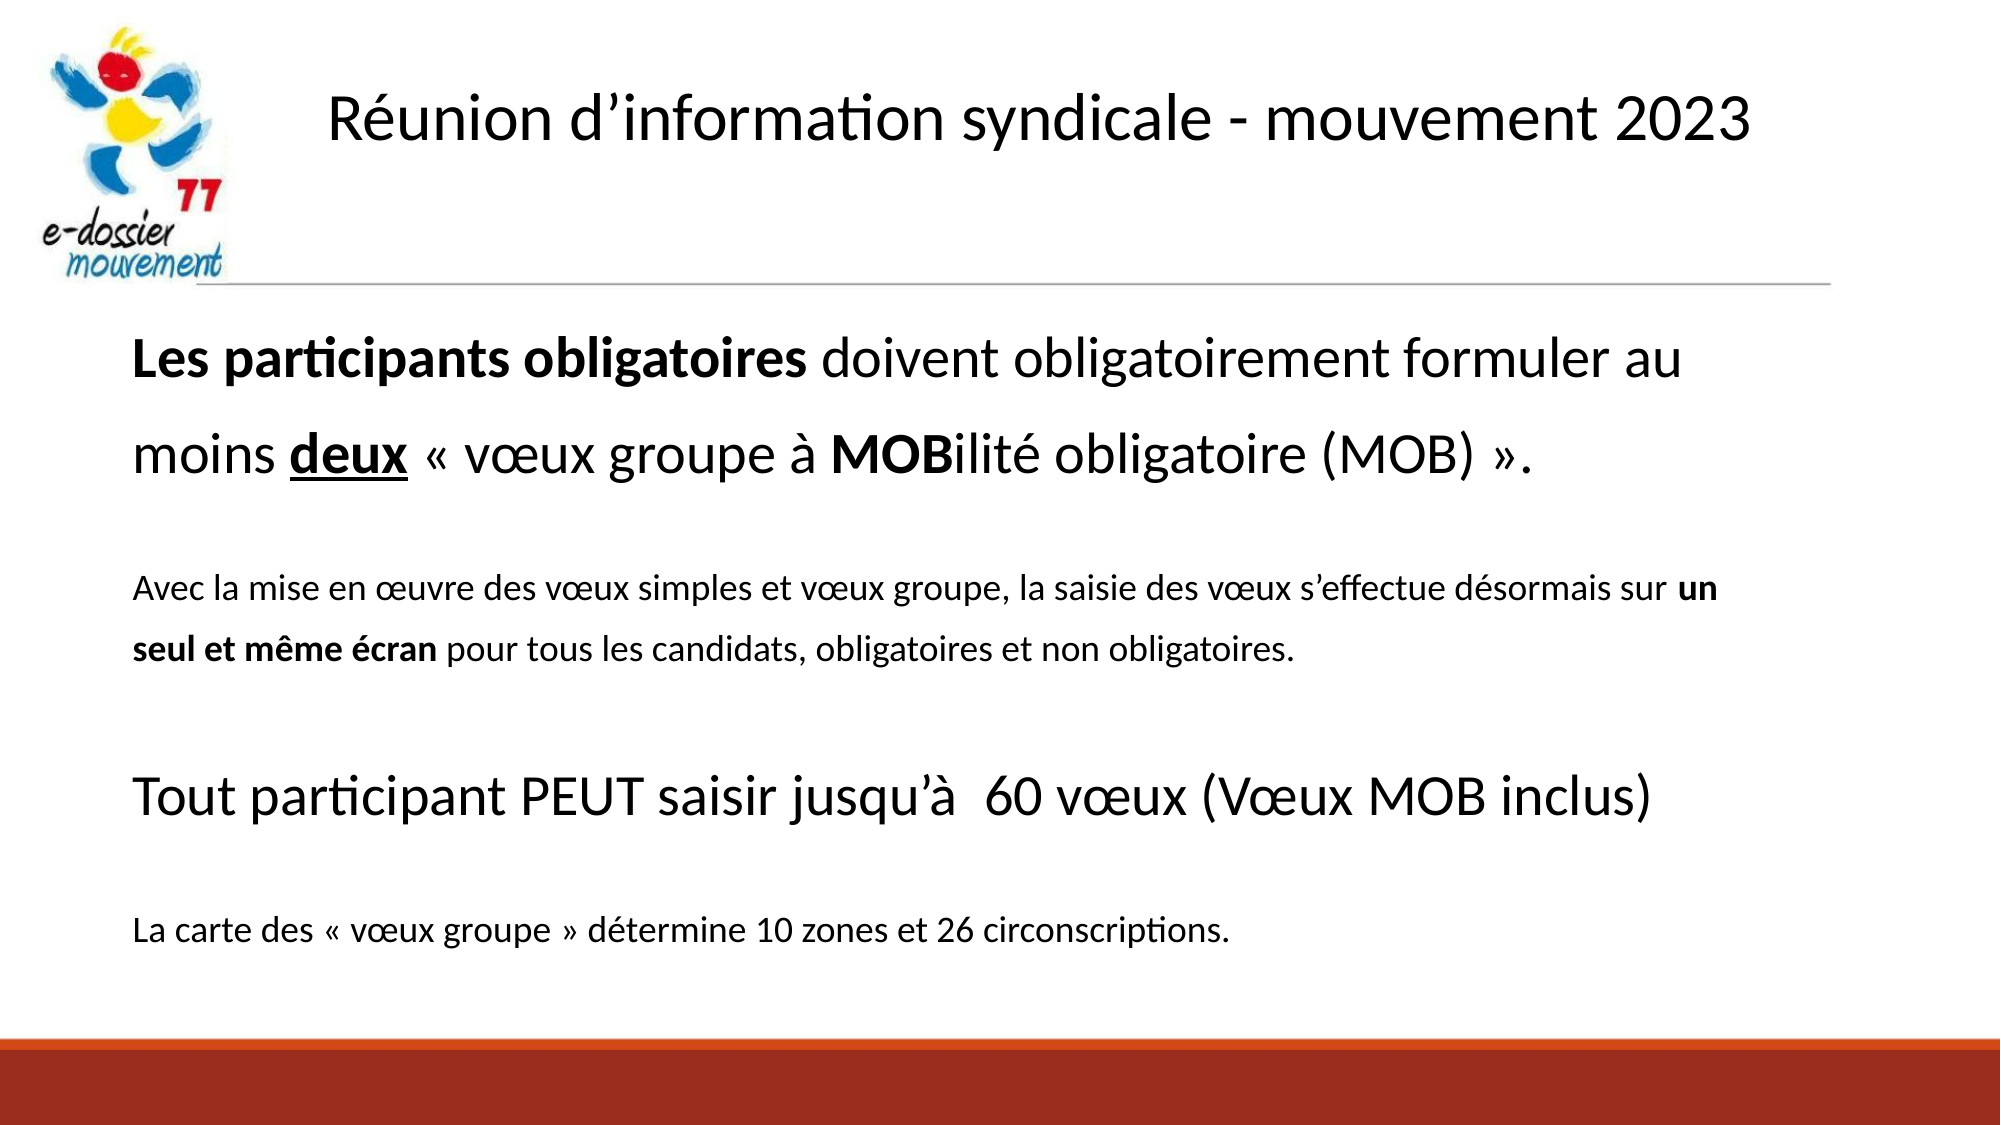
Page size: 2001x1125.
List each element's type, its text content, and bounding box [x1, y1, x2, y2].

text_box Les participants obligatoires doivent obligatoirement formuler au moins deux « vœux groupe à MOBilité obligatoire (MOB) ». Avec la mise en œuvre des vœux simples et vœux groupe, la saisie des vœux s’effectue désormais sur un seul et même écran pour tous les candidats, obligatoires et non obligatoires. Tout participant PEUT saisir jusqu’à 60 vœux (Vœux MOB inclus) La carte des « vœux groupe » détermine 10 zones et 26 circonscriptions. [132, 292, 1751, 1074]
text_box Réunion d’information syndicale - mouvement 2023 [327, 55, 1849, 154]
text_box [0, 0, 2000, 1125]
